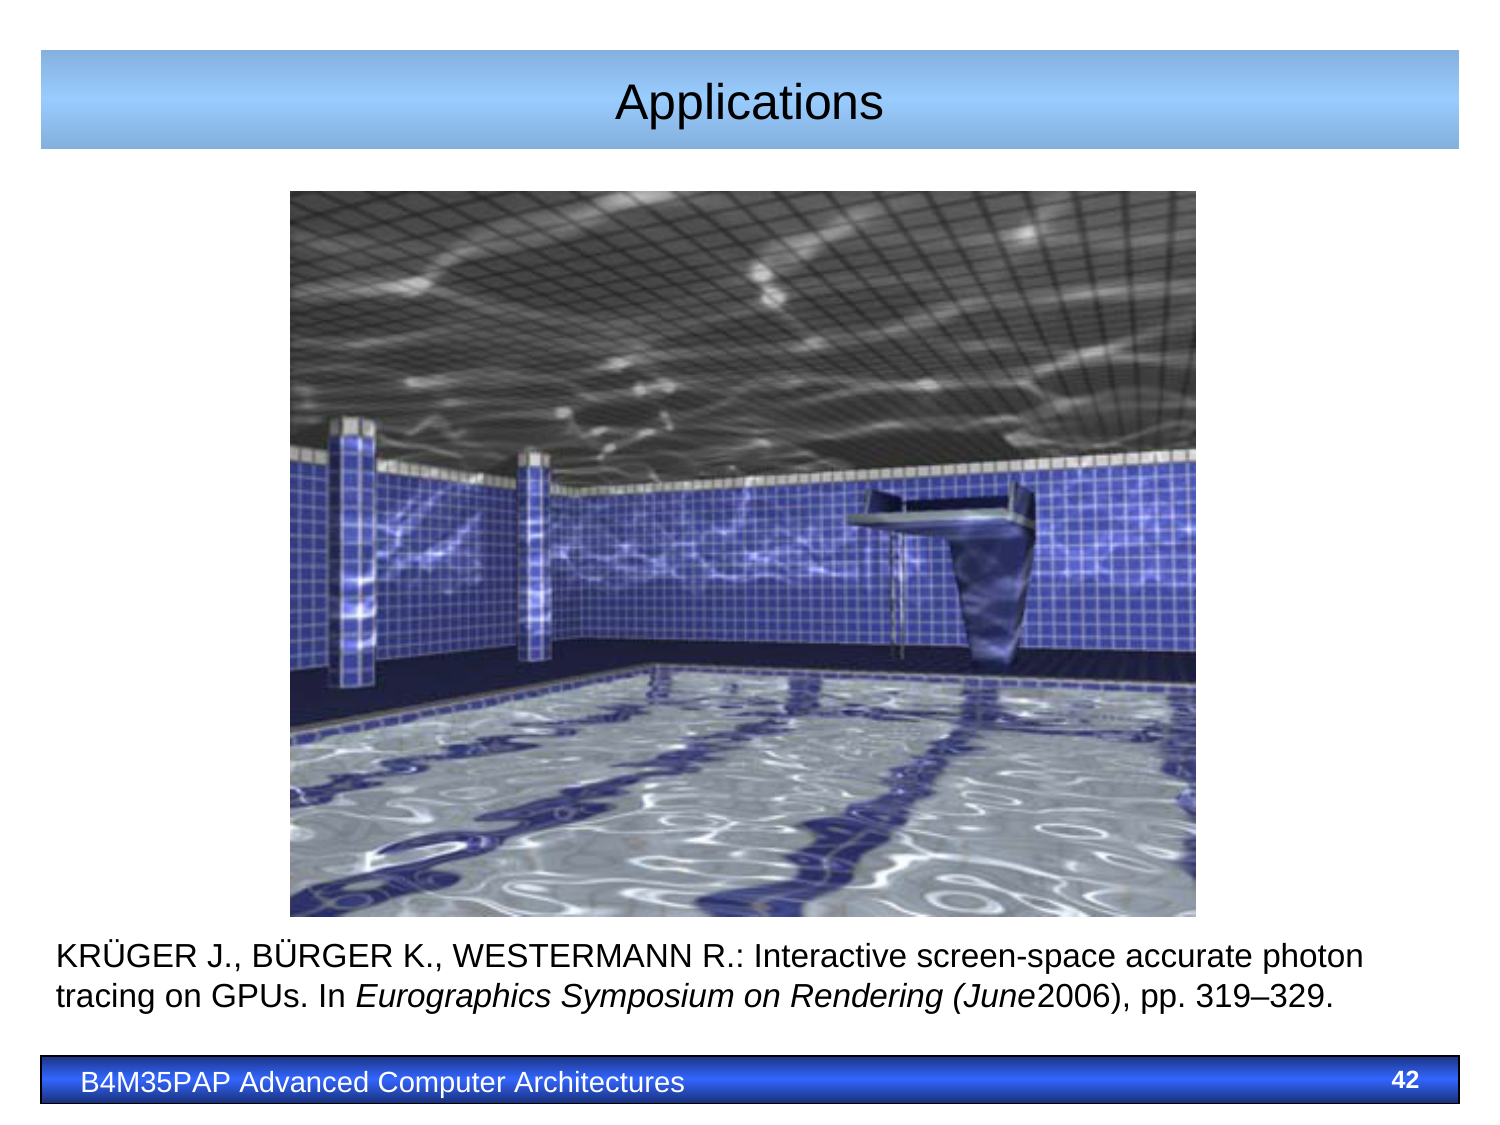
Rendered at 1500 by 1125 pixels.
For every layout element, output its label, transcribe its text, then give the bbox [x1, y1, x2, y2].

picture [290, 191, 1196, 917]
text_box KRÜGER J., BÜRGER K., WESTERMANN R.: Interactive screen-space accurate photon tracing on GPUs. In Eurographics Symposium on Rendering (June2006), pp. 319–329. [41, 927, 1477, 1022]
title Applications [41, 50, 1459, 149]
